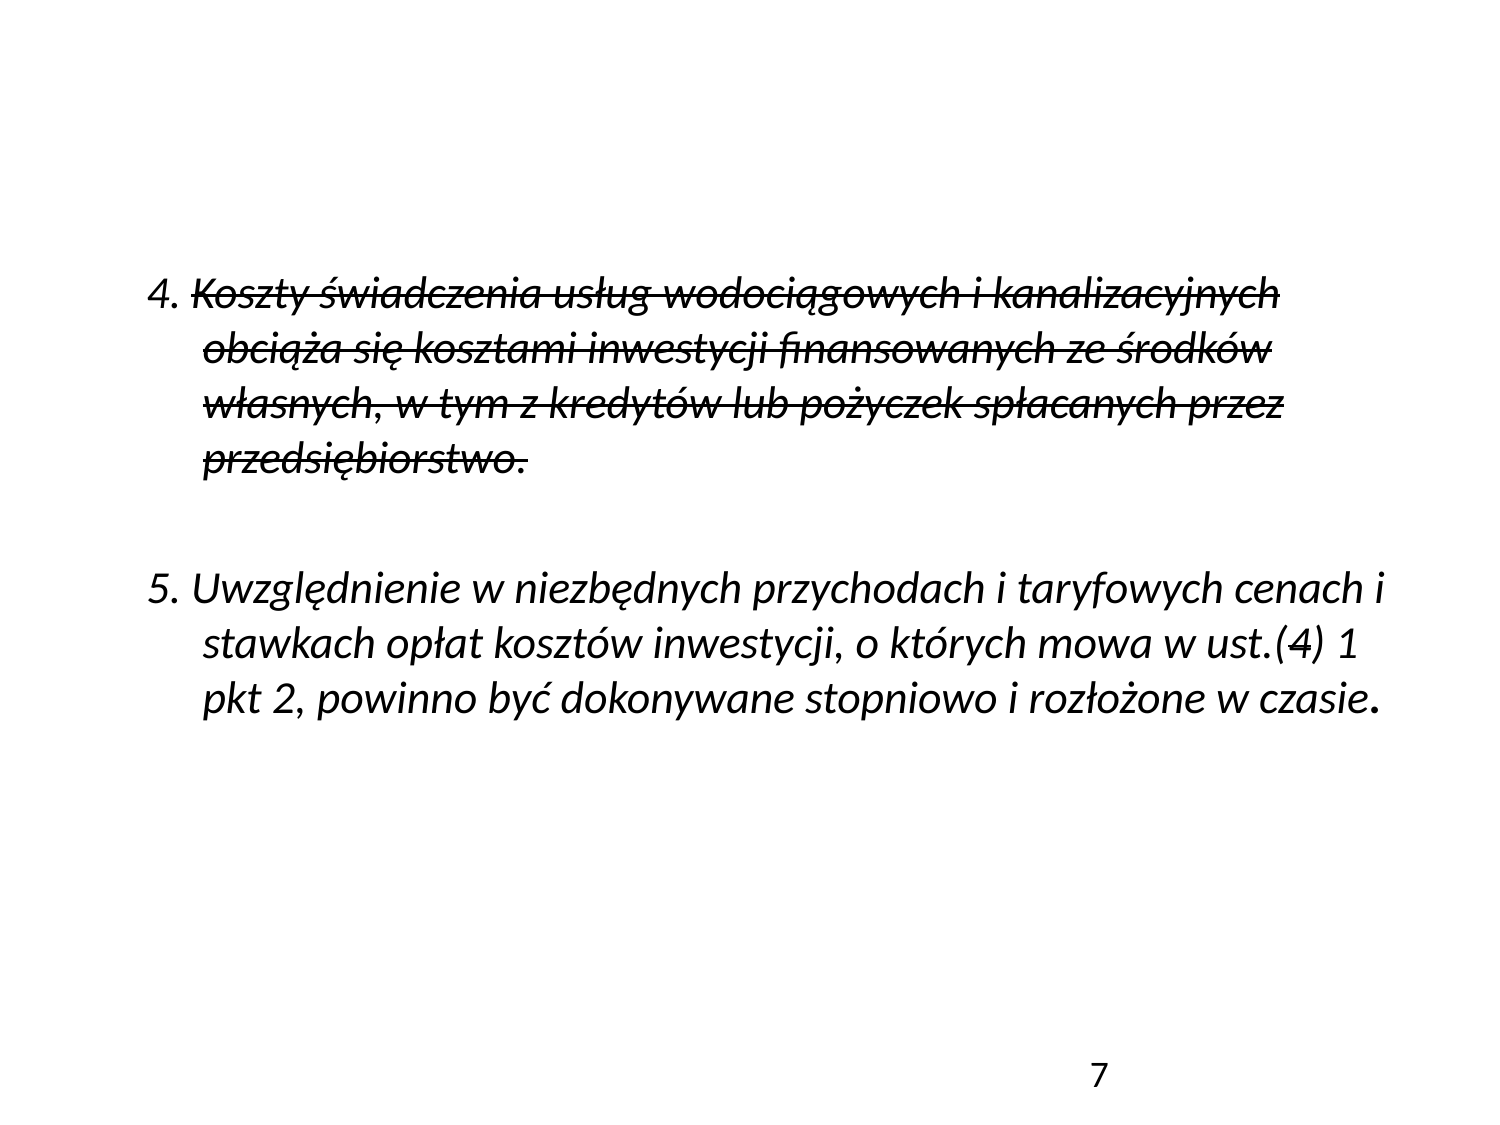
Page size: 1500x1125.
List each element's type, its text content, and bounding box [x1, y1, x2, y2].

list 4. Koszty świadczenia usług wodociągowych i kanalizacyjnych obciąża się kosztami inwestycji finansowanych ze środków własnych, w tym z kredytów lub pożyczek spłacanych przez przedsiębiorstwo. 5. Uwzględnienie w niezbędnych przychodach i taryfowych cenach i stawkach opłat kosztów inwestycji, o których mowa w ust.(4) 1 pkt 2, powinno być dokonywane stopniowo i rozłożone w czasie. [75, 255, 1426, 1005]
text_box 7 [1074, 1042, 1426, 1103]
